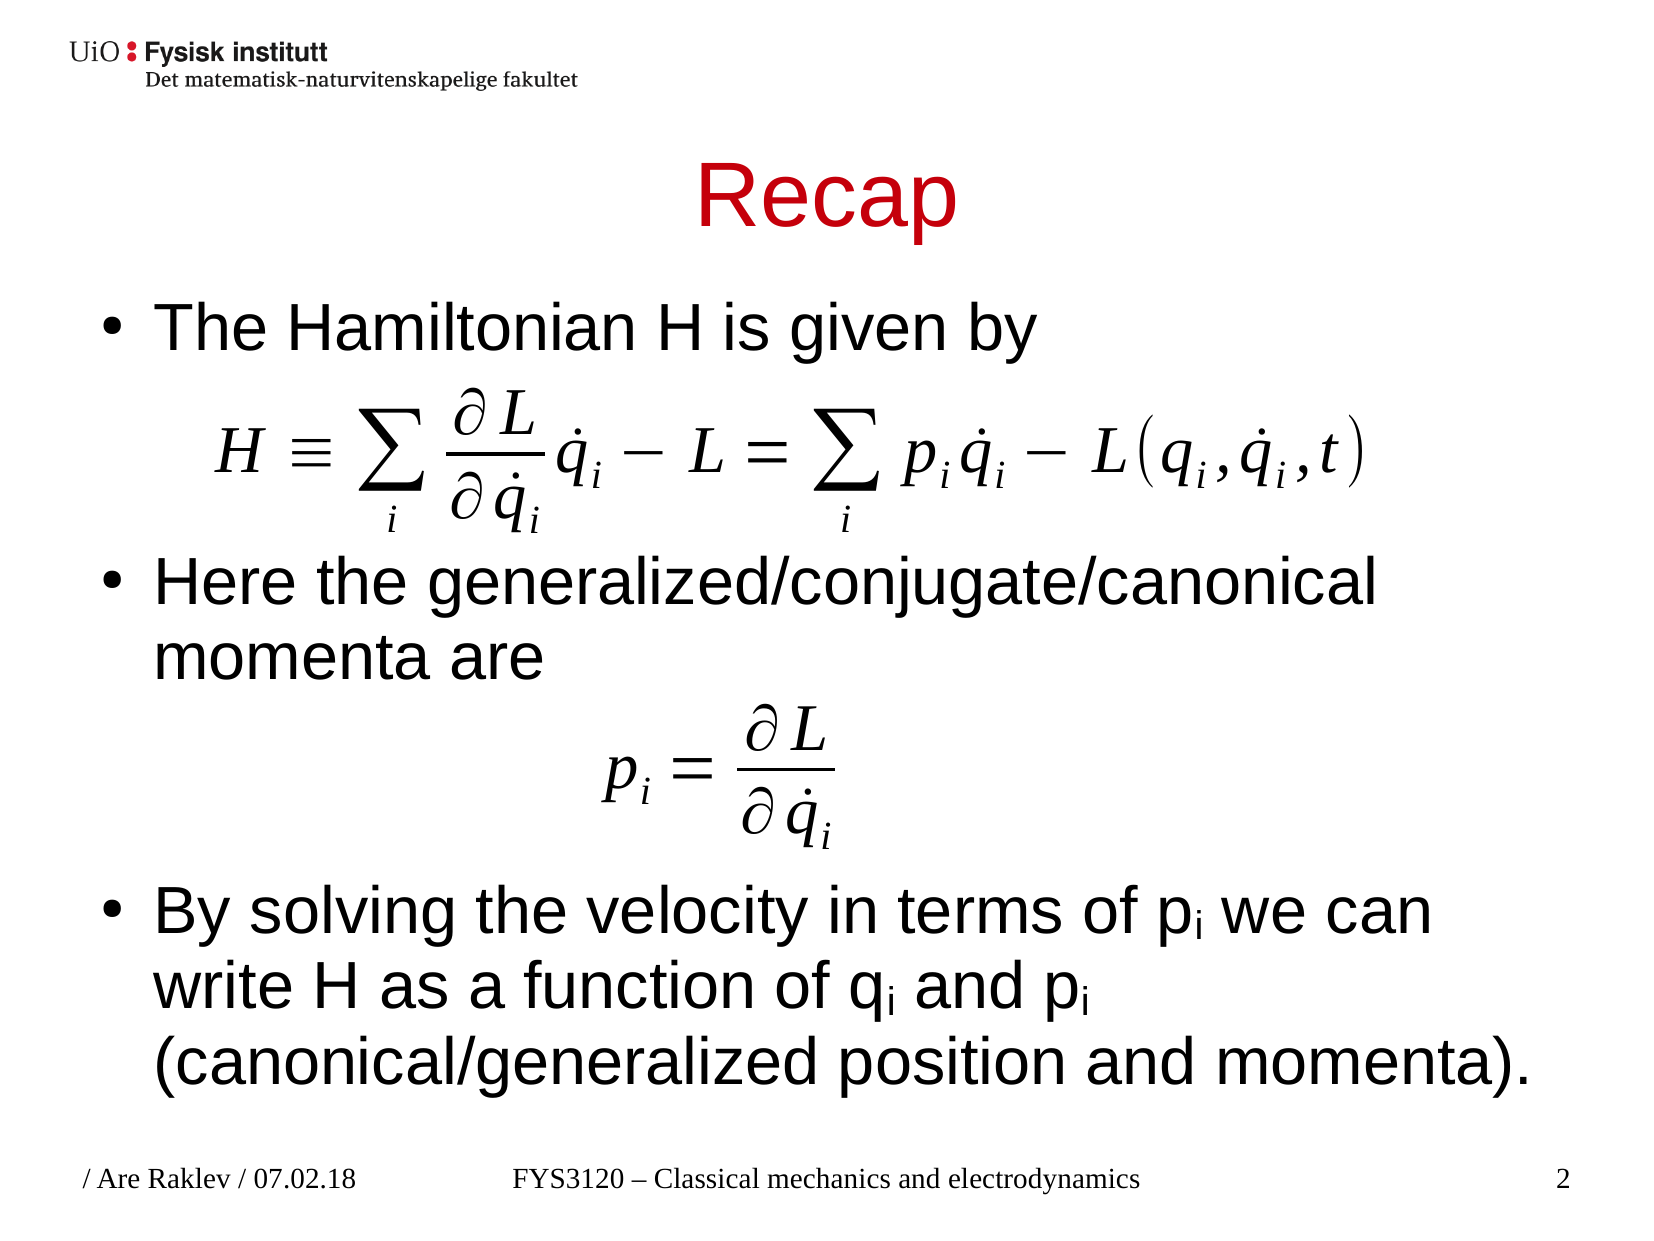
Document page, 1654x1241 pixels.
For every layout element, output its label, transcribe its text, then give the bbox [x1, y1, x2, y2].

chart [205, 374, 1374, 543]
chart [592, 690, 845, 859]
title Recap [82, 90, 1571, 290]
picture [68, 37, 581, 93]
list The Hamiltonian H is given by Here the generalized/conjugate/canonical momenta are By solving the velocity in terms of pi we can write H as a function of qi and pi (canonical/generalized position and momenta). [82, 290, 1571, 1137]
